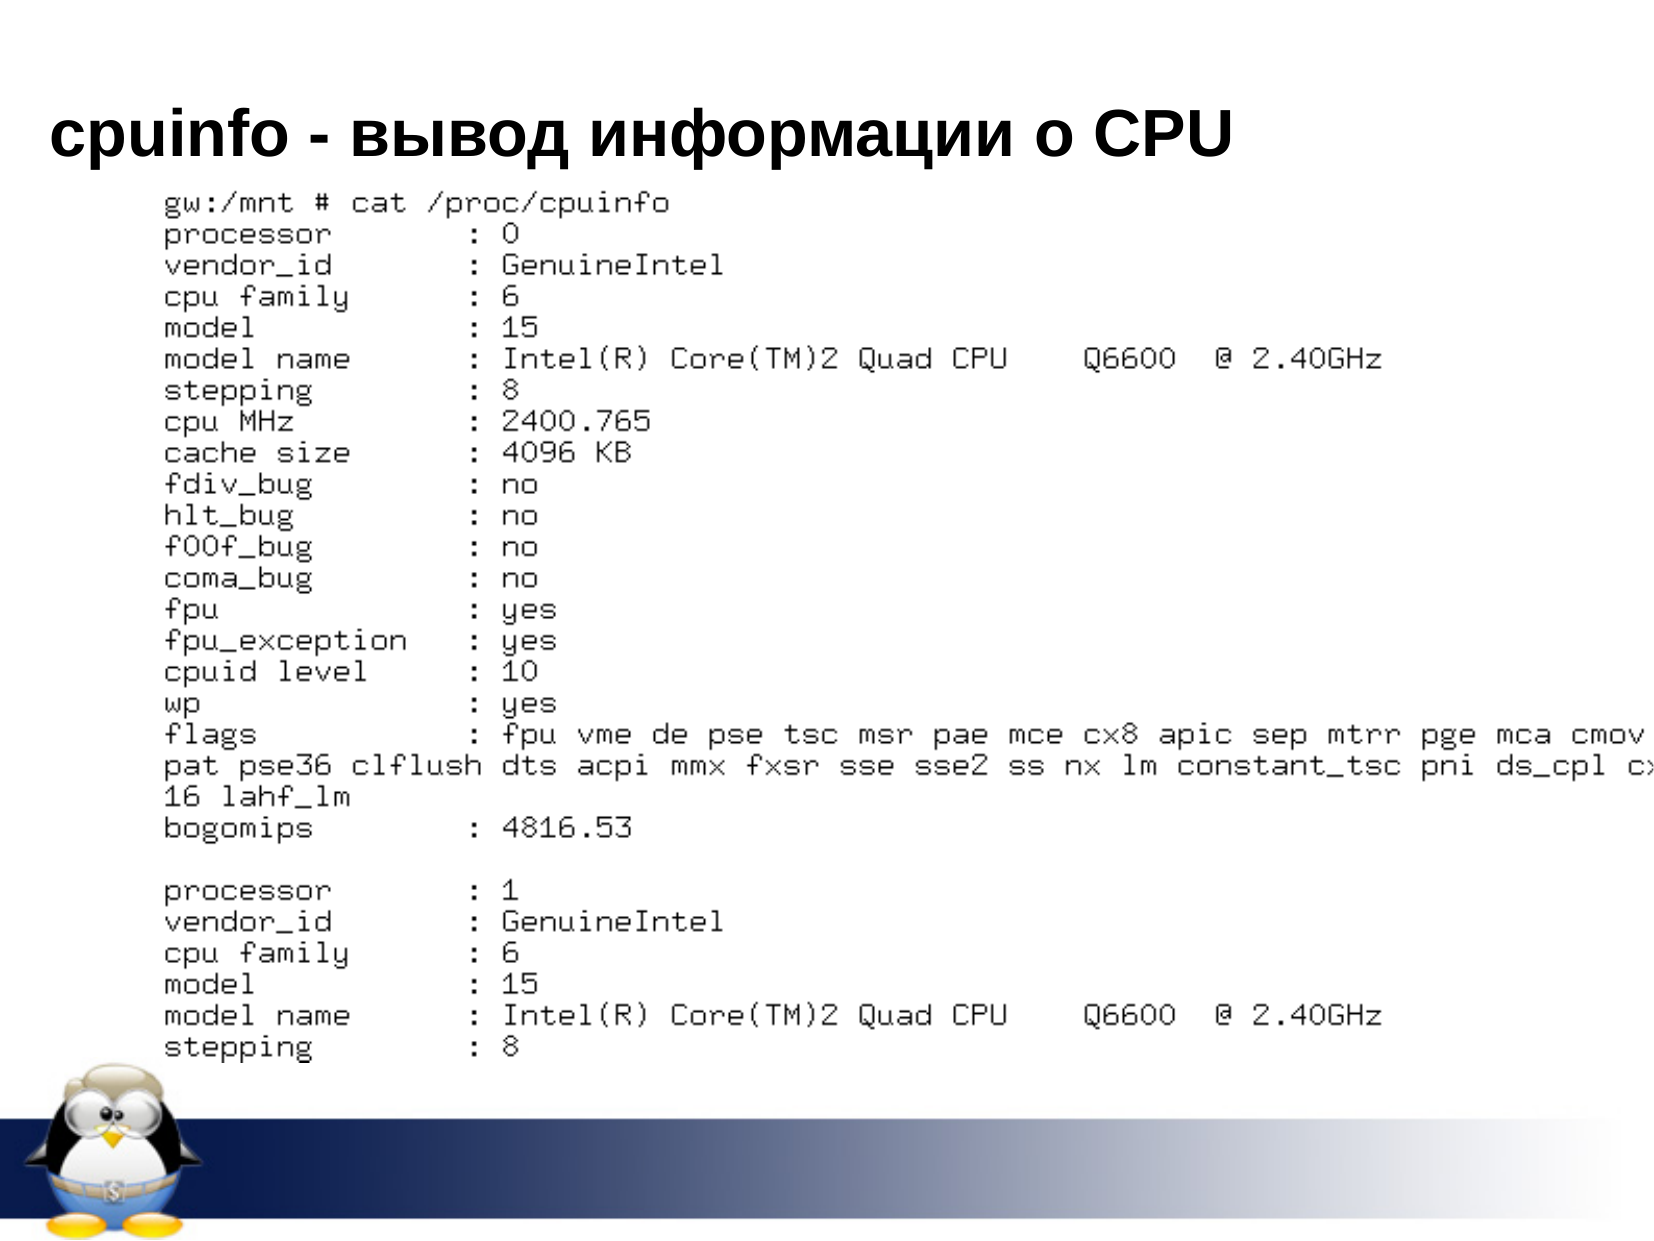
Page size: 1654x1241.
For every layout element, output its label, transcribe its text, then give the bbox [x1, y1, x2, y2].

text_box cpuinfo - вывод информации о CPU [34, 88, 1268, 179]
picture [0, 173, 1654, 1241]
